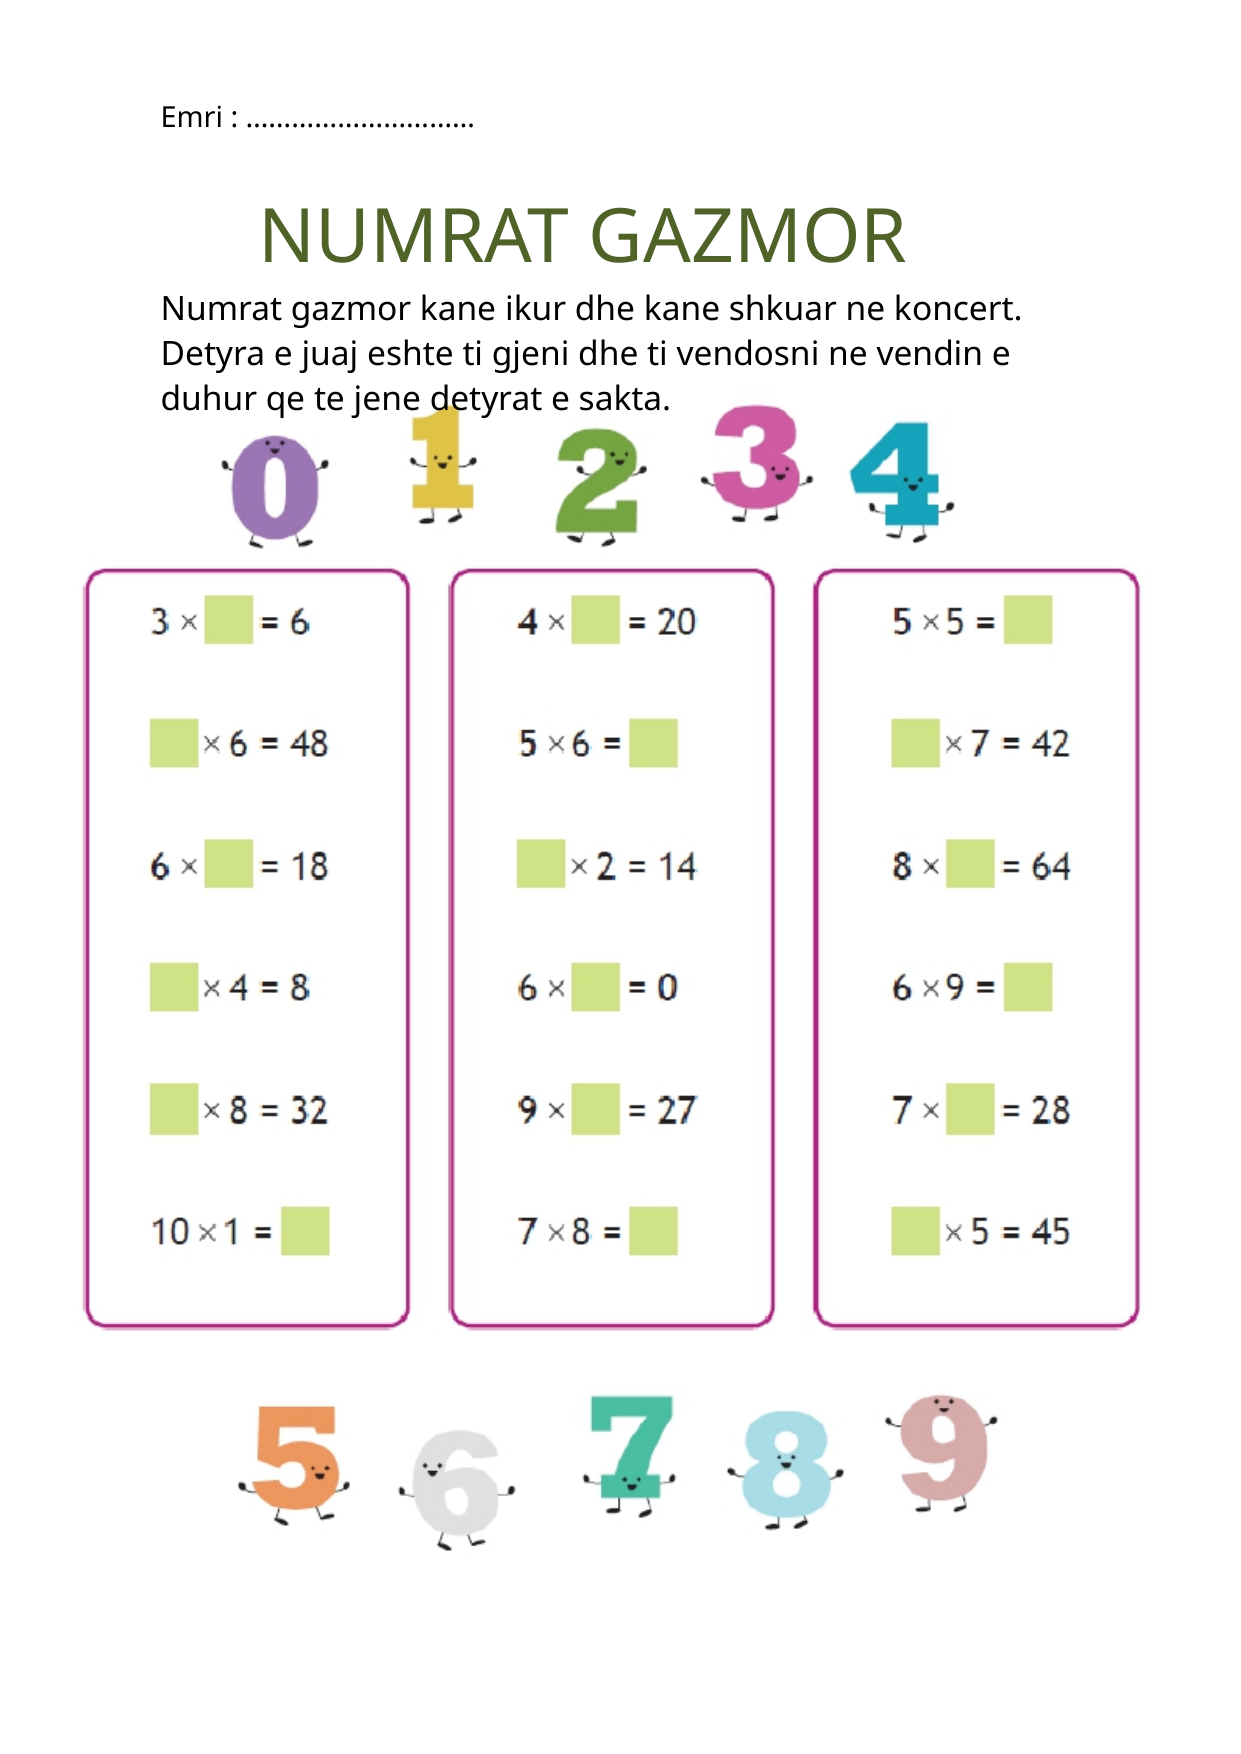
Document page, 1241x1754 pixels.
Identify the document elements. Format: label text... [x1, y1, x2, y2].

picture [2, 383, 1240, 1340]
picture [147, 1385, 1098, 1557]
text_box Emri : ………………………… NUMRAT GAZMOR Numrat gazmor kane ikur dhe kane shkuar ne koncert. Detyra e juaj eshte ti gjeni dhe ti vendosni ne vendin e duhur qe te jene detyrat e sakta. [145, 89, 1095, 422]
